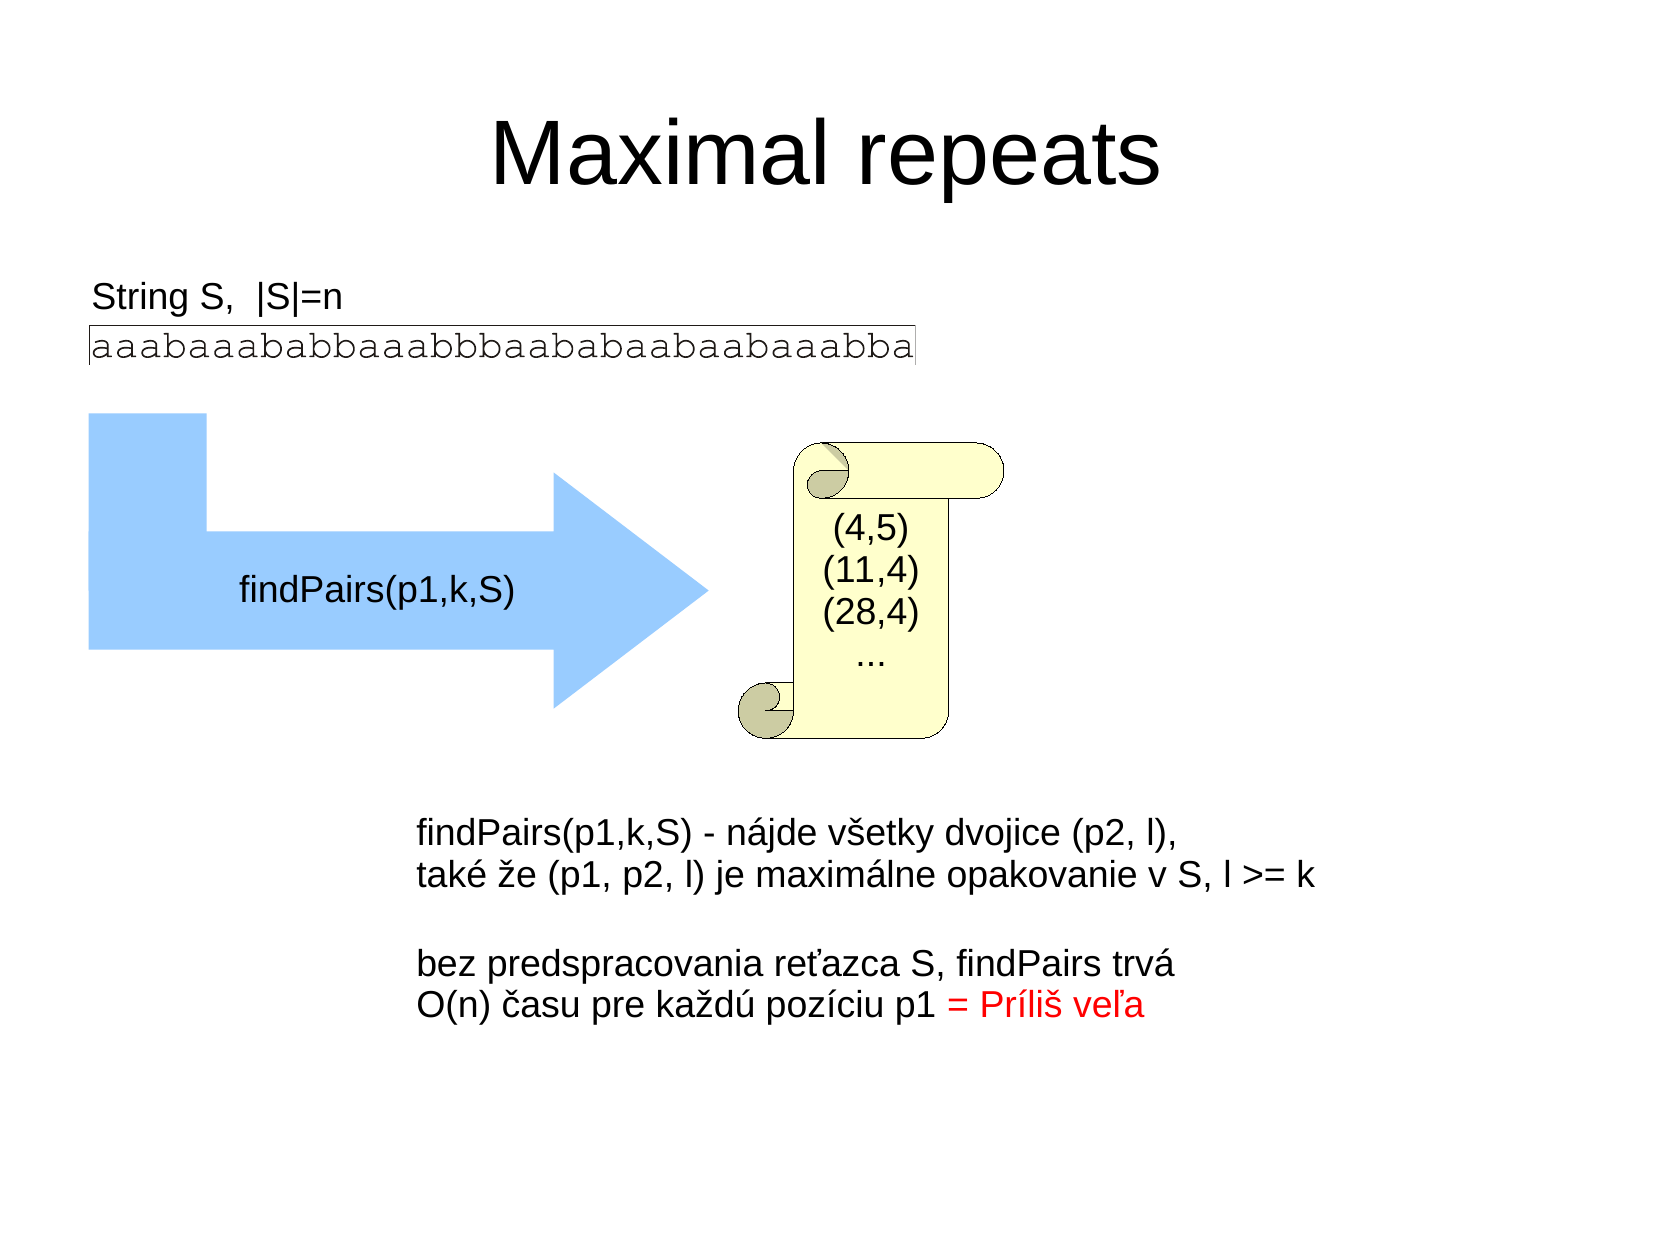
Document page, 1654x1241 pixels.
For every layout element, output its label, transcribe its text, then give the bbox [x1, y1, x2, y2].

text_box bez predspracovania reťazca S, findPairs trvá O(n) času pre každú pozíciu p1 = Príliš veľa [413, 934, 1241, 1034]
text_box (4,5) (11,4) (28,4) ... [823, 442, 1004, 499]
text_box findPairs(p1,k,S) [236, 561, 519, 618]
title Maximal repeats [82, 49, 1571, 257]
text_box findPairs(p1,k,S) - nájde všetky dvojice (p2, l), také že (p1, p2, l) je maximálne opakovanie v S, l >= k [413, 803, 1359, 945]
picture [88, 324, 916, 365]
text_box [88, 413, 709, 709]
text_box String S, |S|=n [88, 267, 414, 325]
text_box (4,5) (11,4) (28,4) ... [767, 442, 949, 739]
